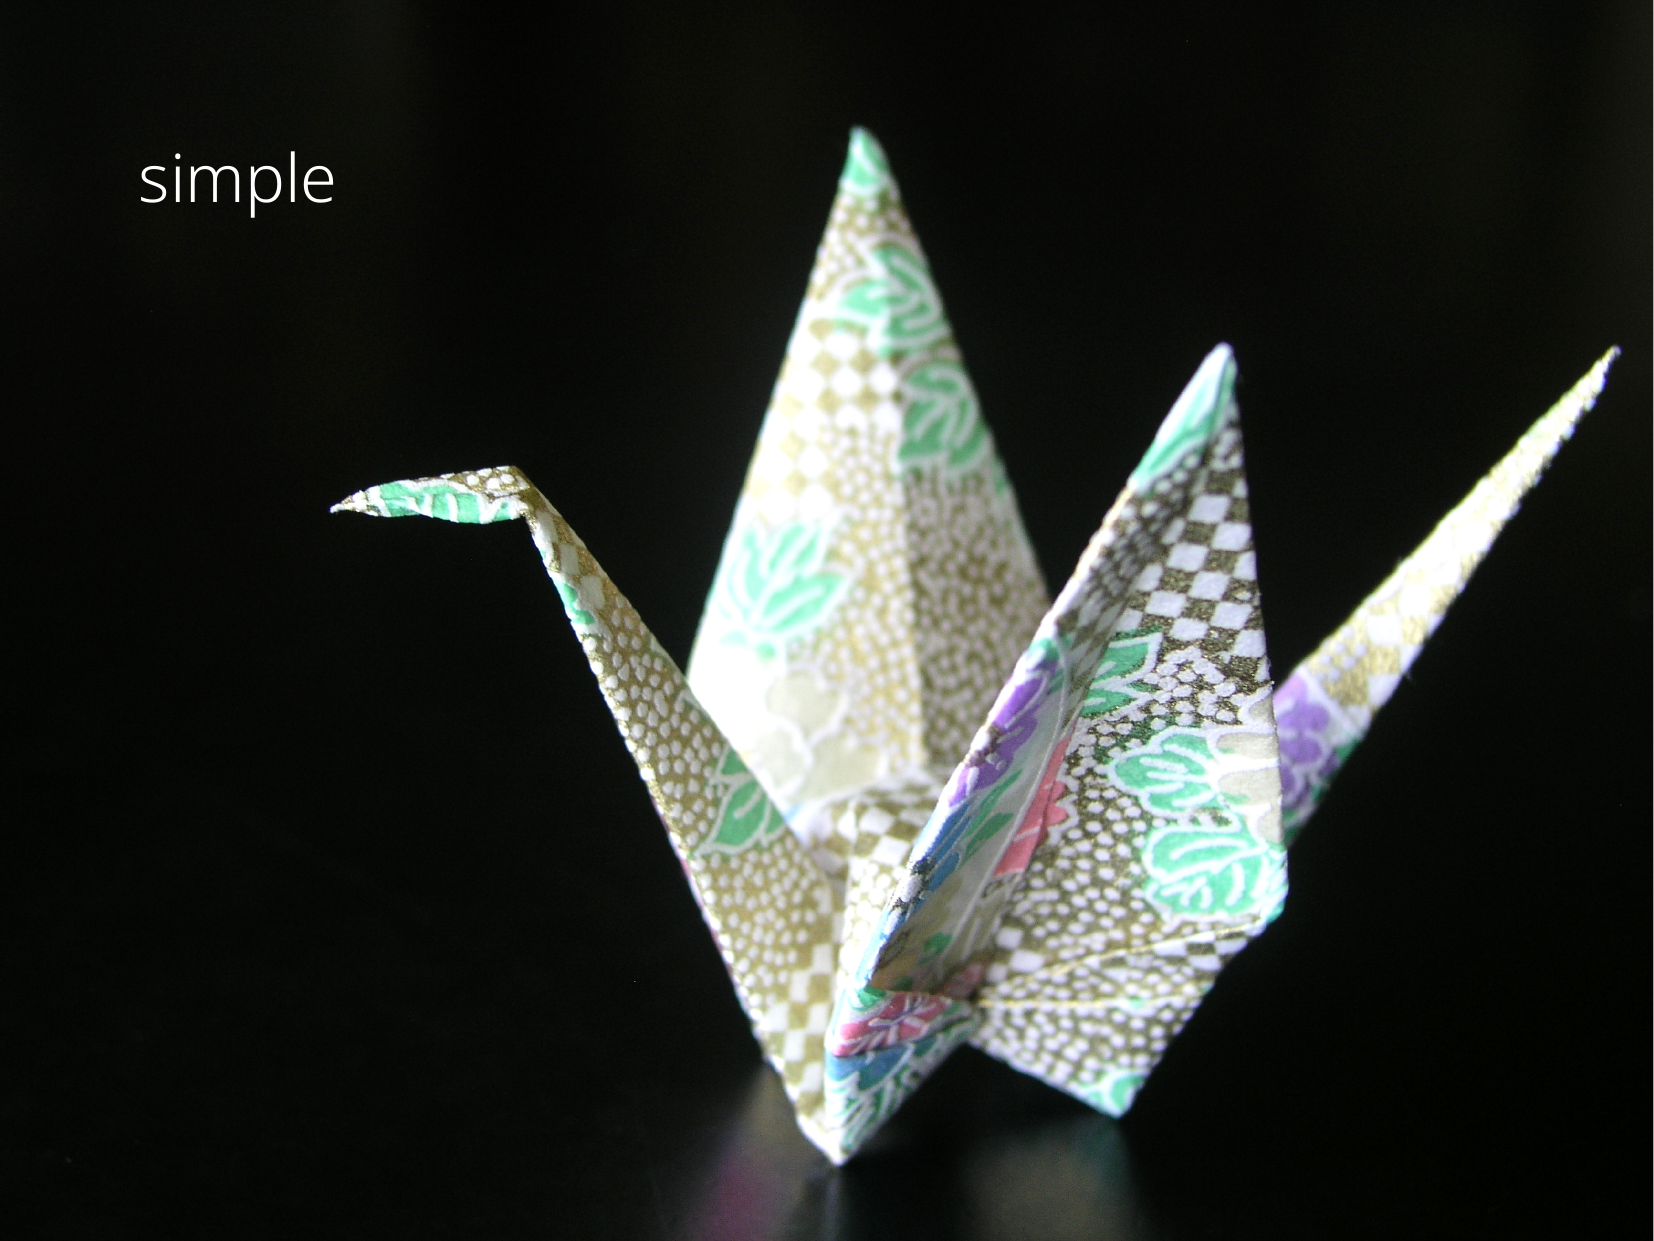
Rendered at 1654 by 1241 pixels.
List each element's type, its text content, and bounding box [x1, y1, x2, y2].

text_box simple [124, 124, 348, 226]
picture [0, 0, 1654, 1241]
